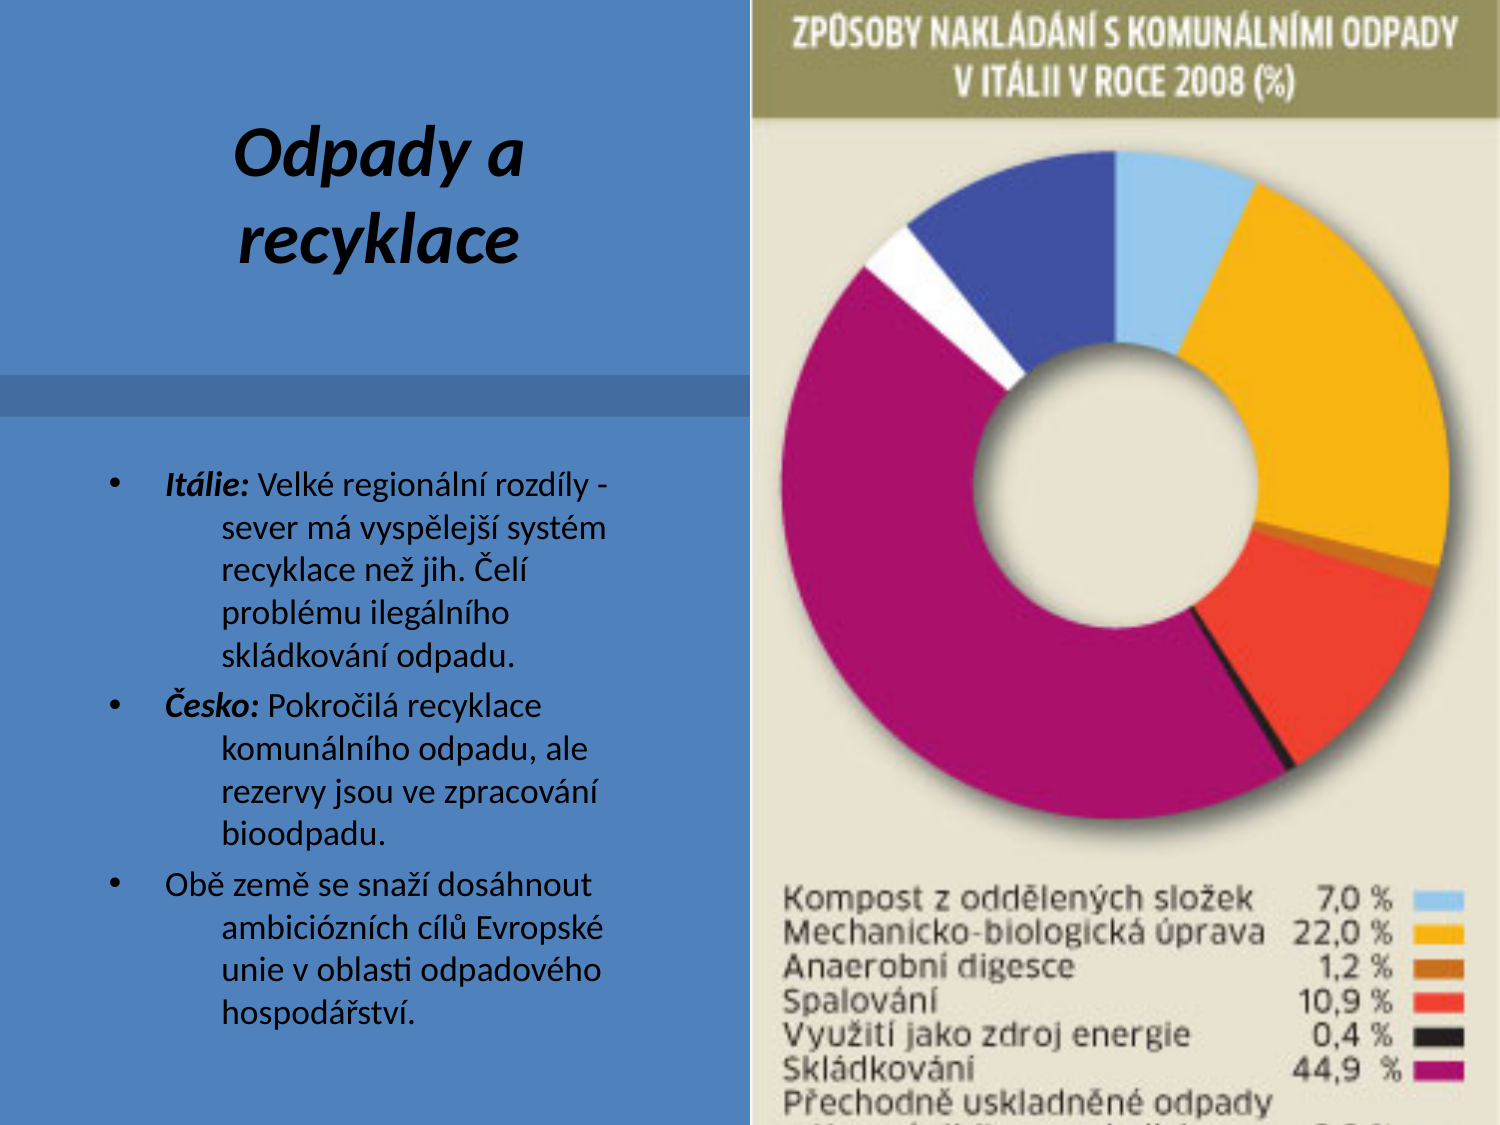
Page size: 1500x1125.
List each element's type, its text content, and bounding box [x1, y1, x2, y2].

text_box [0, 0, 750, 1125]
list Itálie: Velké regionální rozdíly - sever má vyspělejší systém recyklace než jih. Čelí problému ilegálního skládkování odpadu. Česko: Pokročilá recyklace komunálního odpadu, ale rezervy jsou ve zpracování bioodpadu. Obě země se snaží dosáhnout ambiciózních cílů Evropské unie v oblasti odpadového hospodářství. [93, 450, 666, 1043]
picture [750, 0, 1500, 1125]
title Odpady a recyklace [93, 57, 666, 324]
